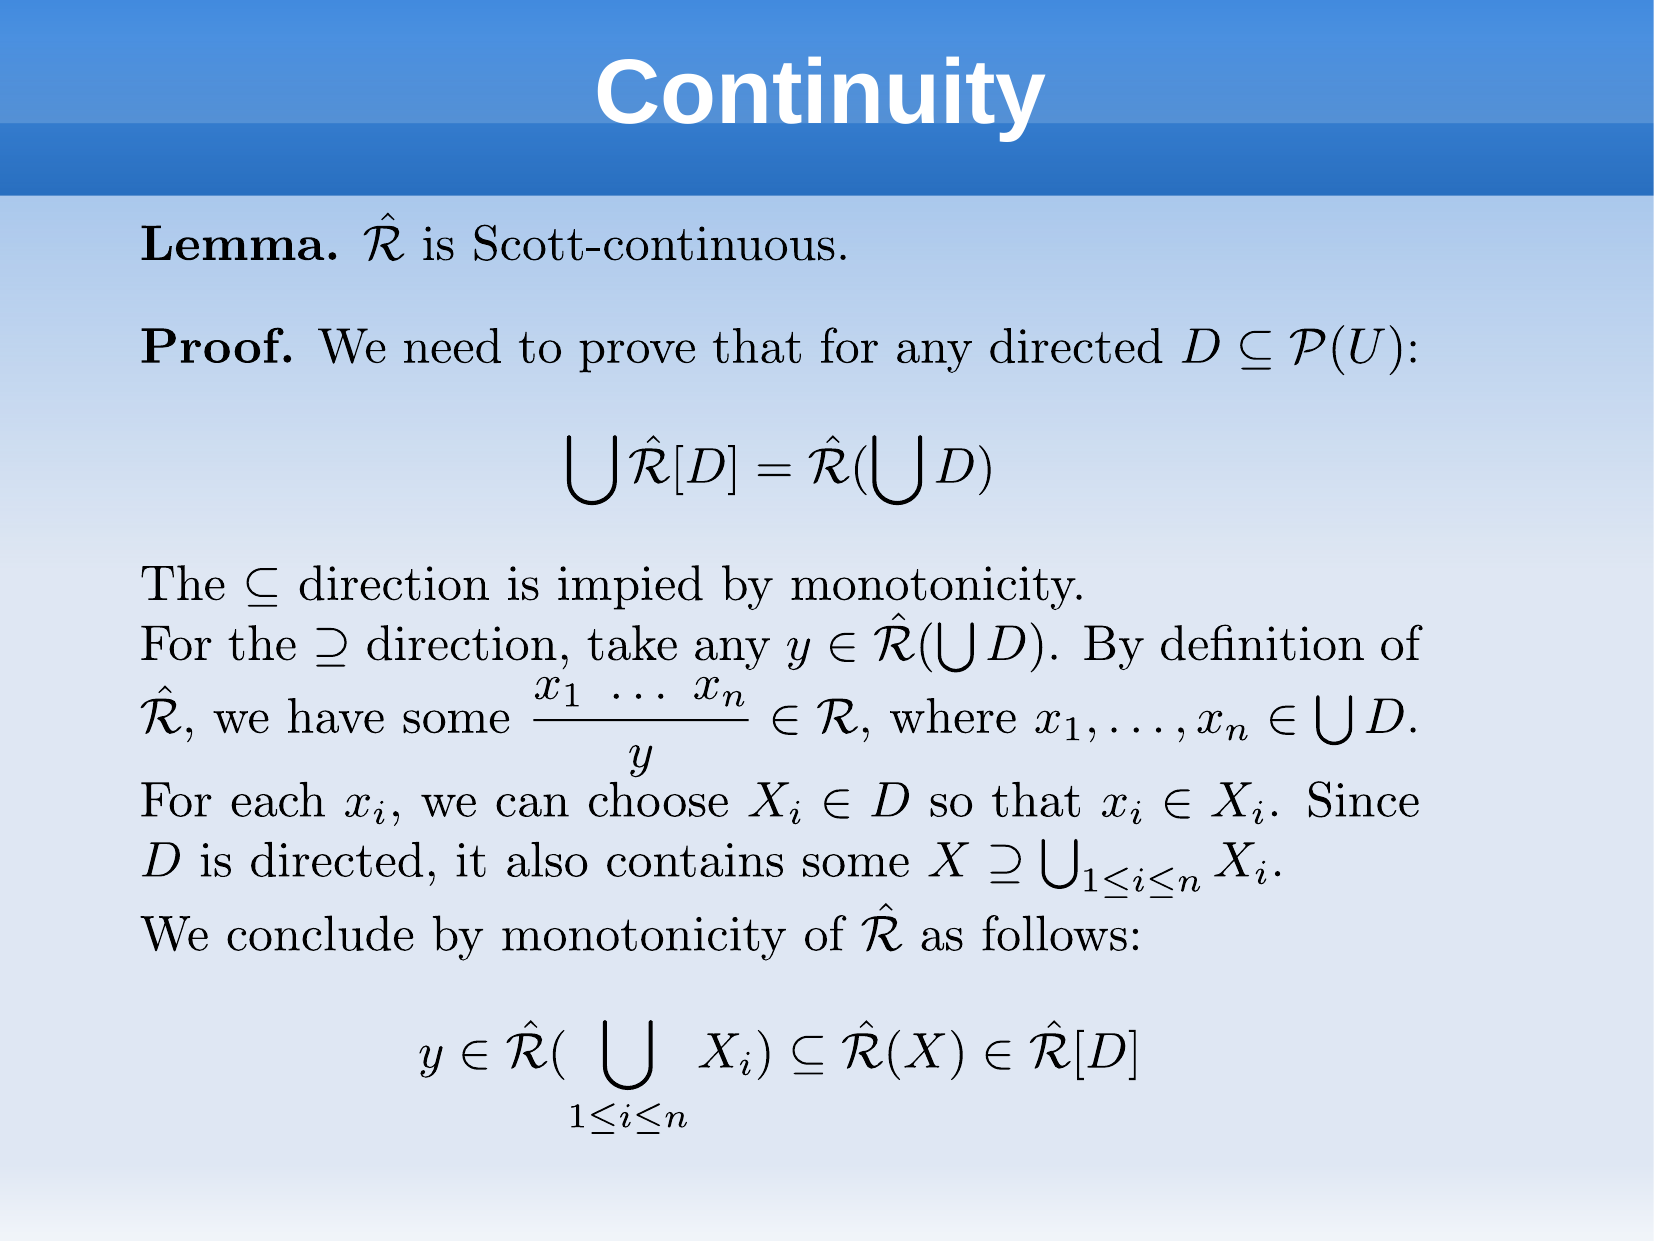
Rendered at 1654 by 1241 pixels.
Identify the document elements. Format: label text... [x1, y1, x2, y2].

picture [0, 0, 1654, 1241]
title Continuity [76, 0, 1565, 196]
